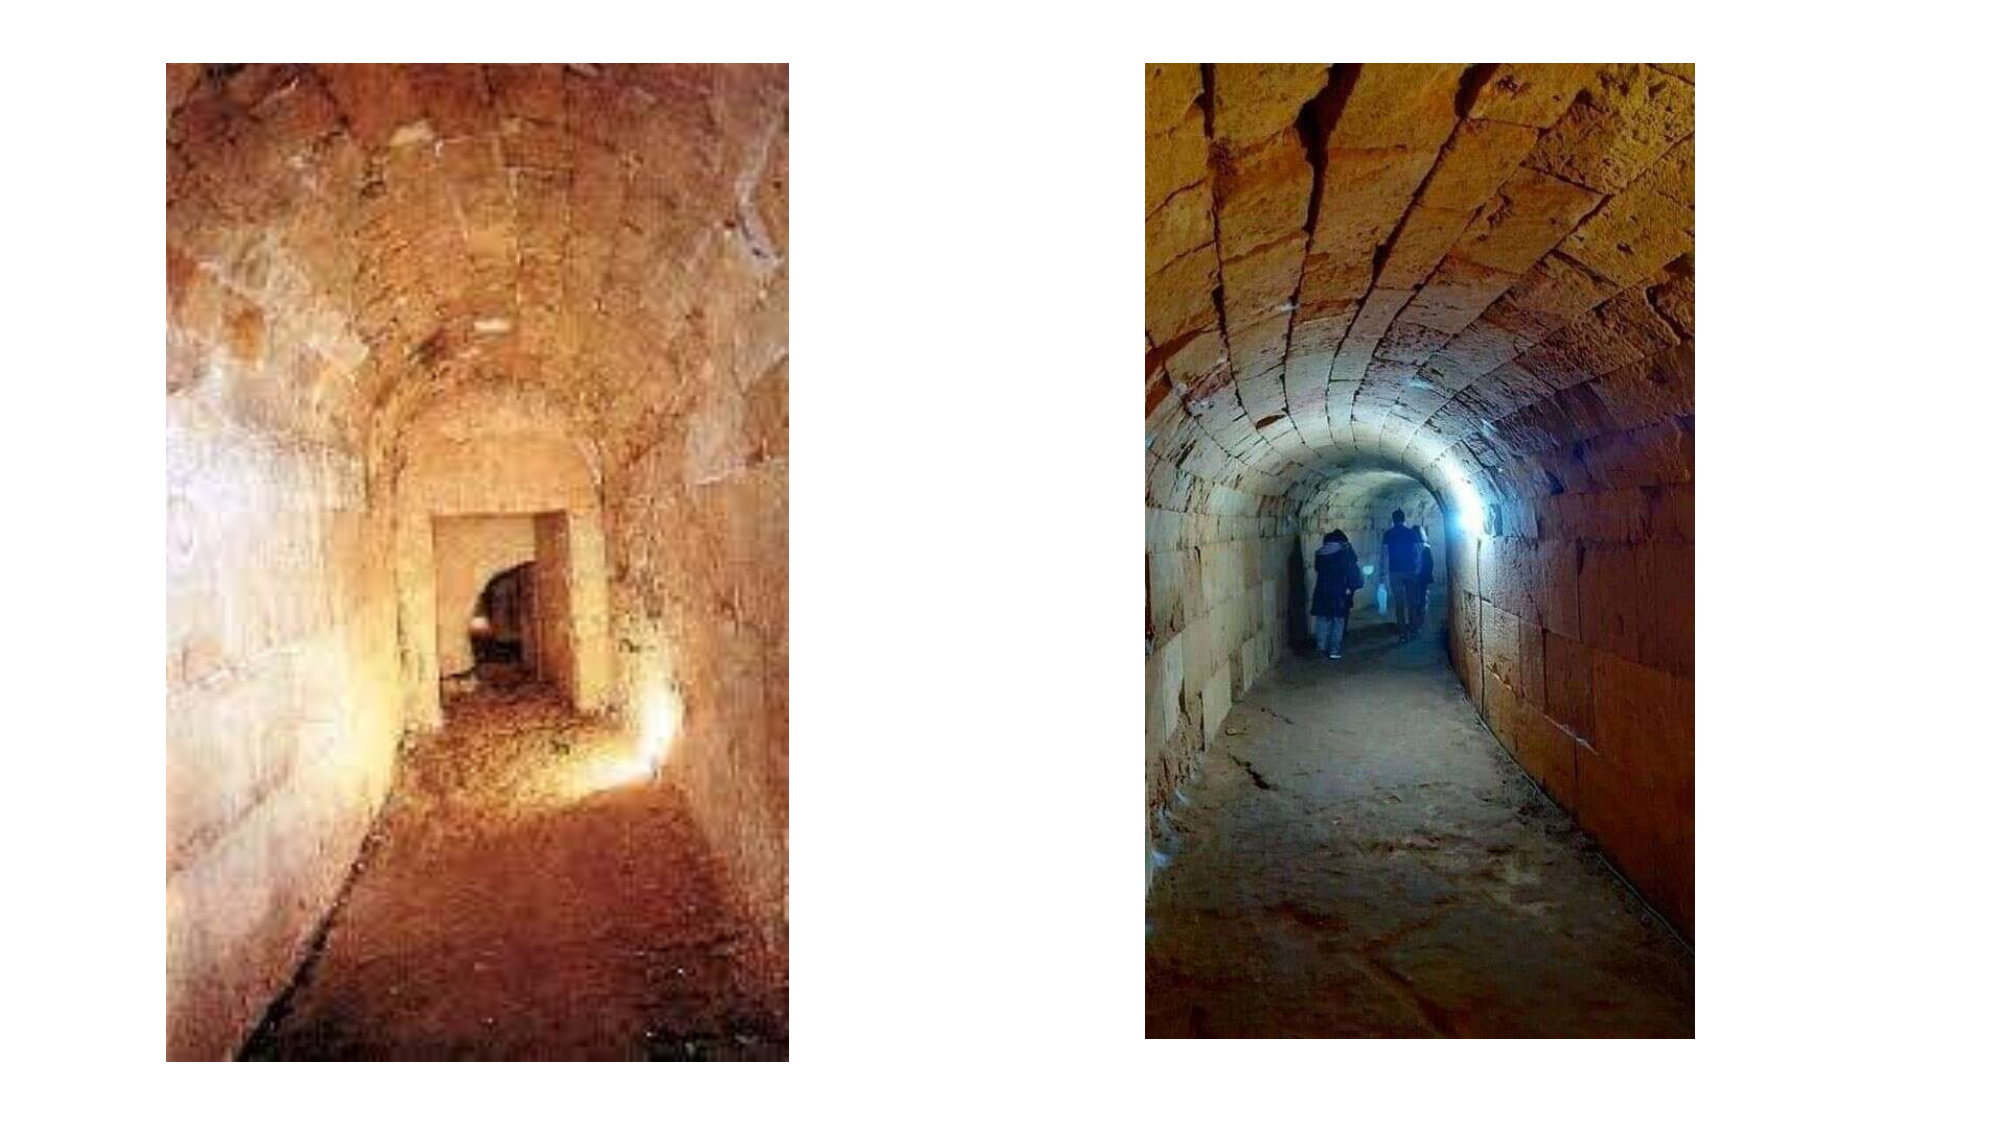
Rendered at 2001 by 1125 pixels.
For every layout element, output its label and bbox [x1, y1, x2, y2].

picture [166, 63, 789, 1062]
picture [1145, 63, 1695, 1039]
